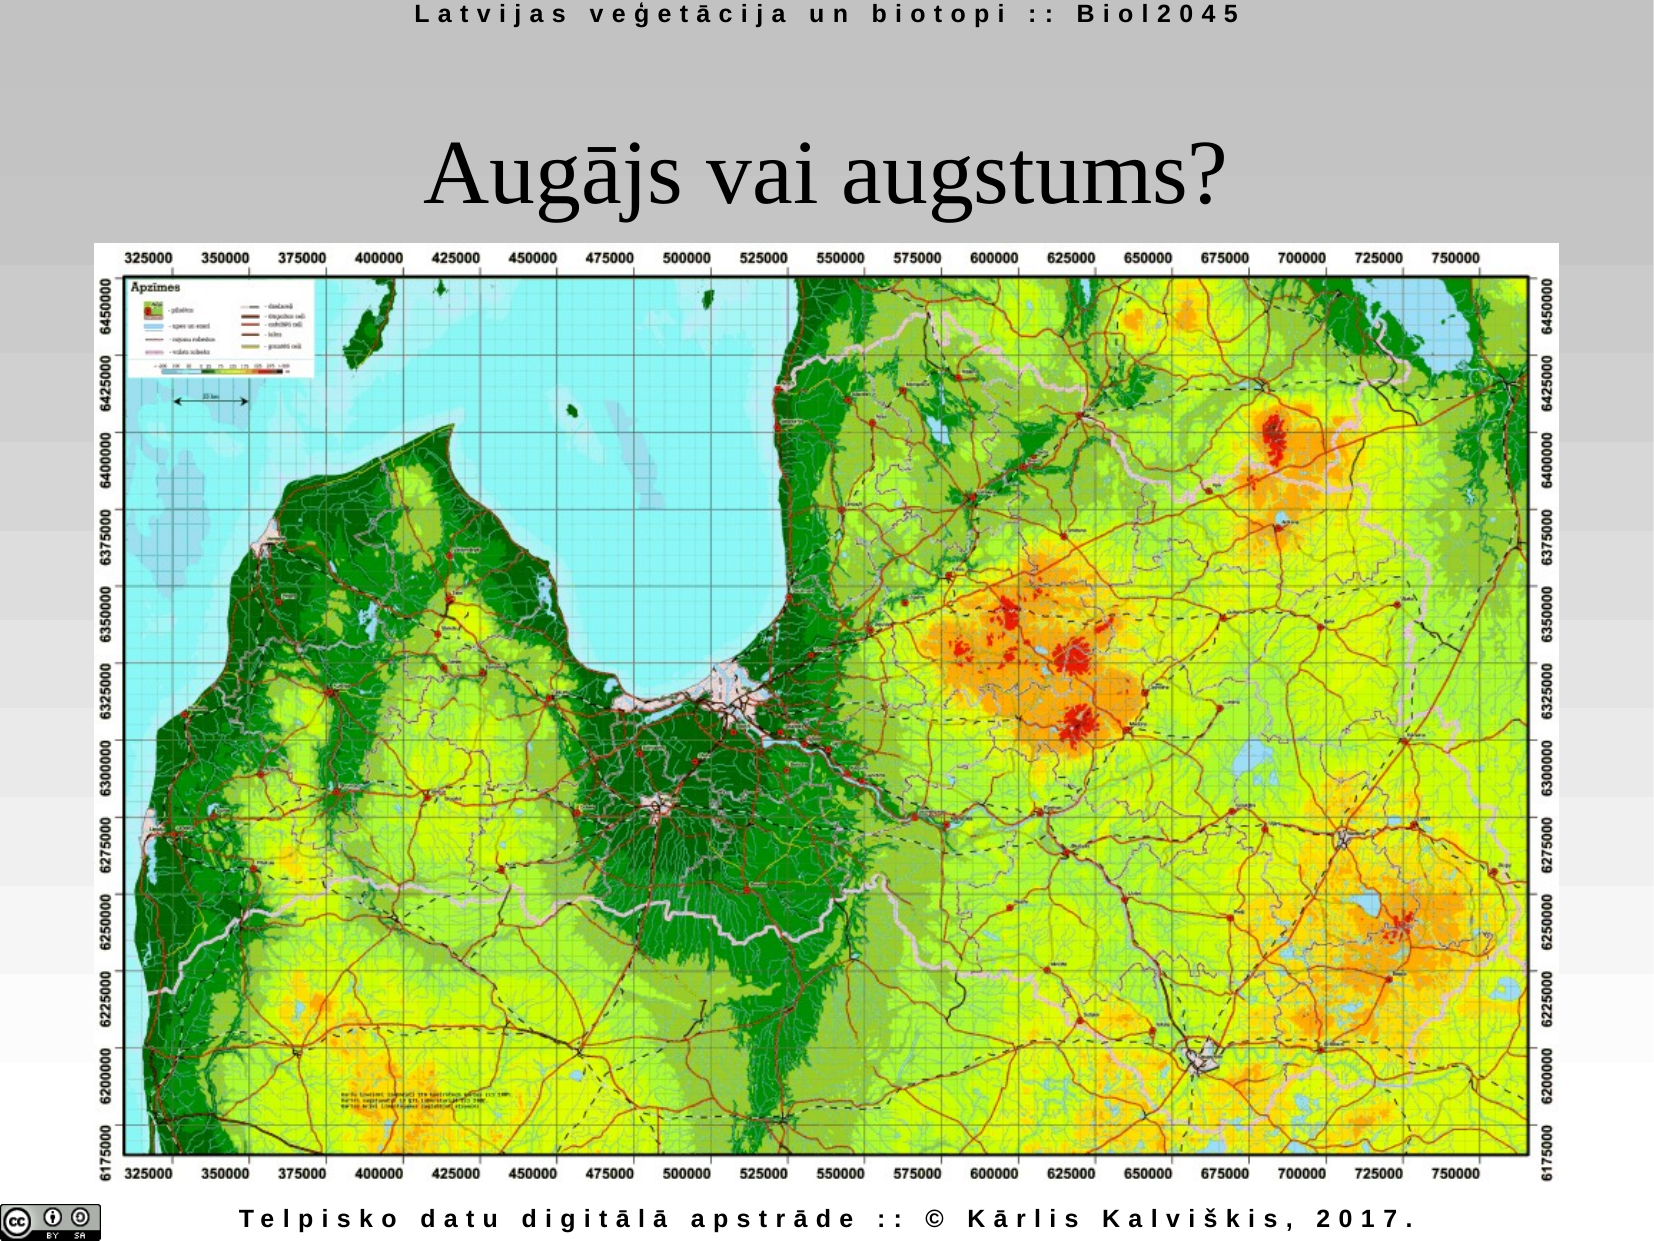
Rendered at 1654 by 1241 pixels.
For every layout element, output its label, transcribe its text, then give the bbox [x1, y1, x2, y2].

title Augājs vai augstums? [29, 49, 1625, 296]
picture [0, 0, 1654, 1241]
